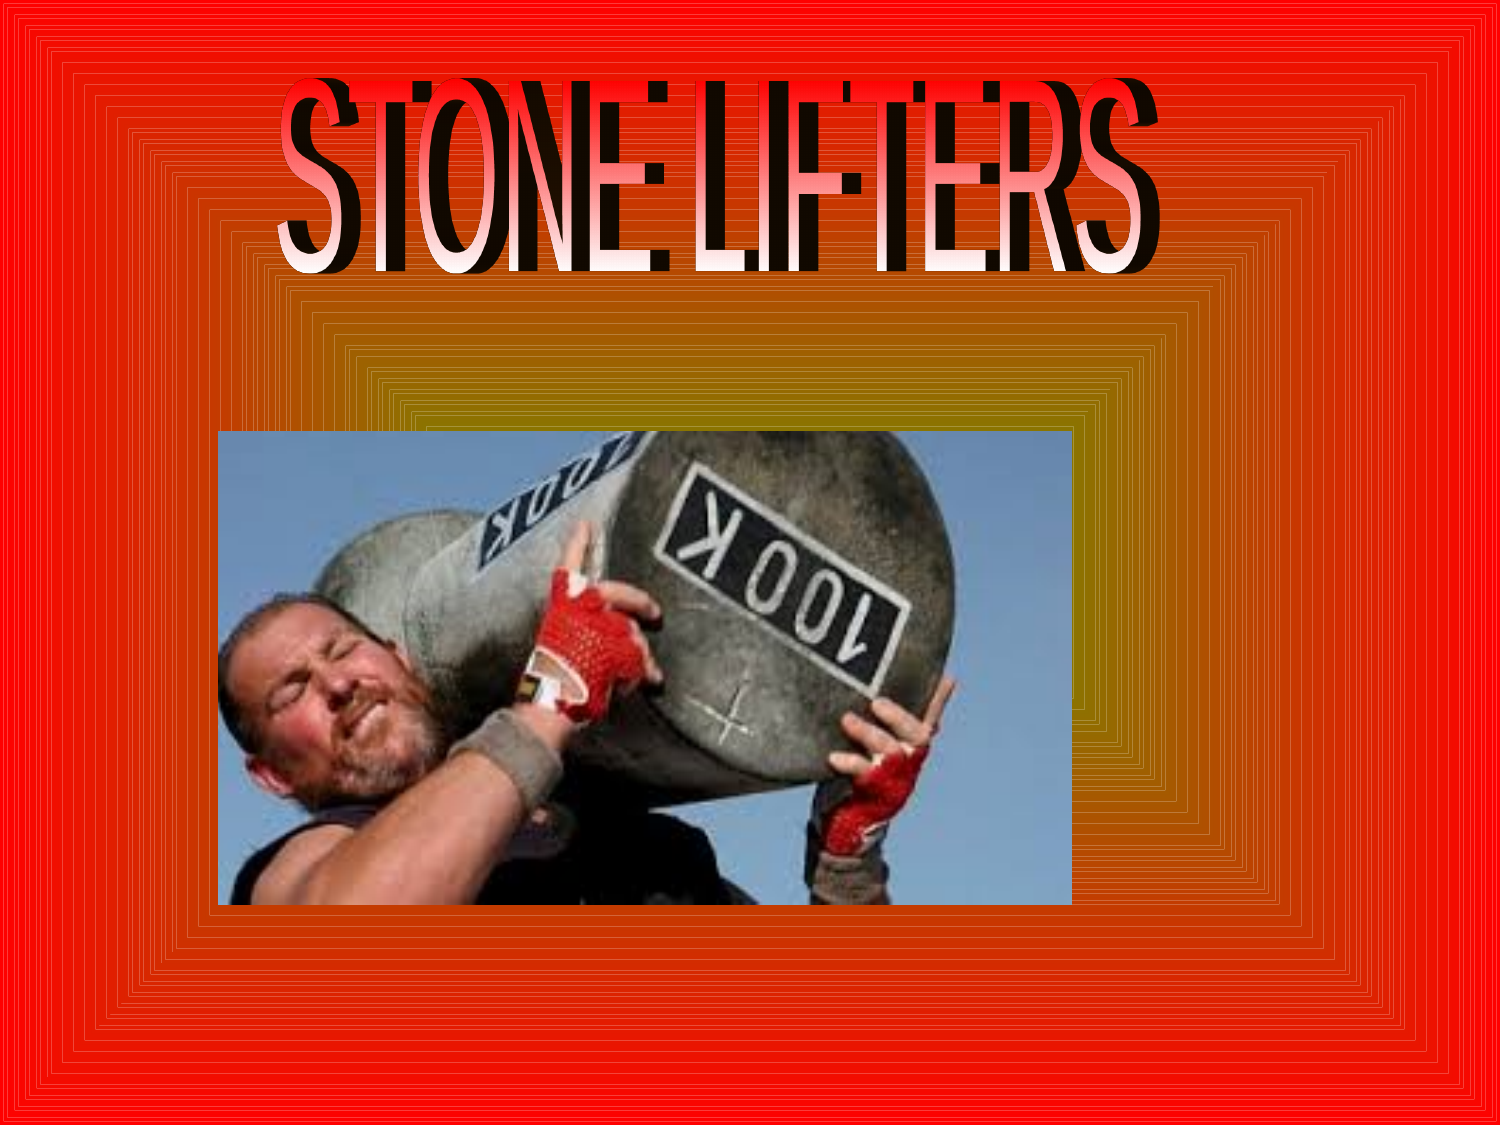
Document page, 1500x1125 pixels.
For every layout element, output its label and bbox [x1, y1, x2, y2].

picture [218, 432, 1072, 905]
